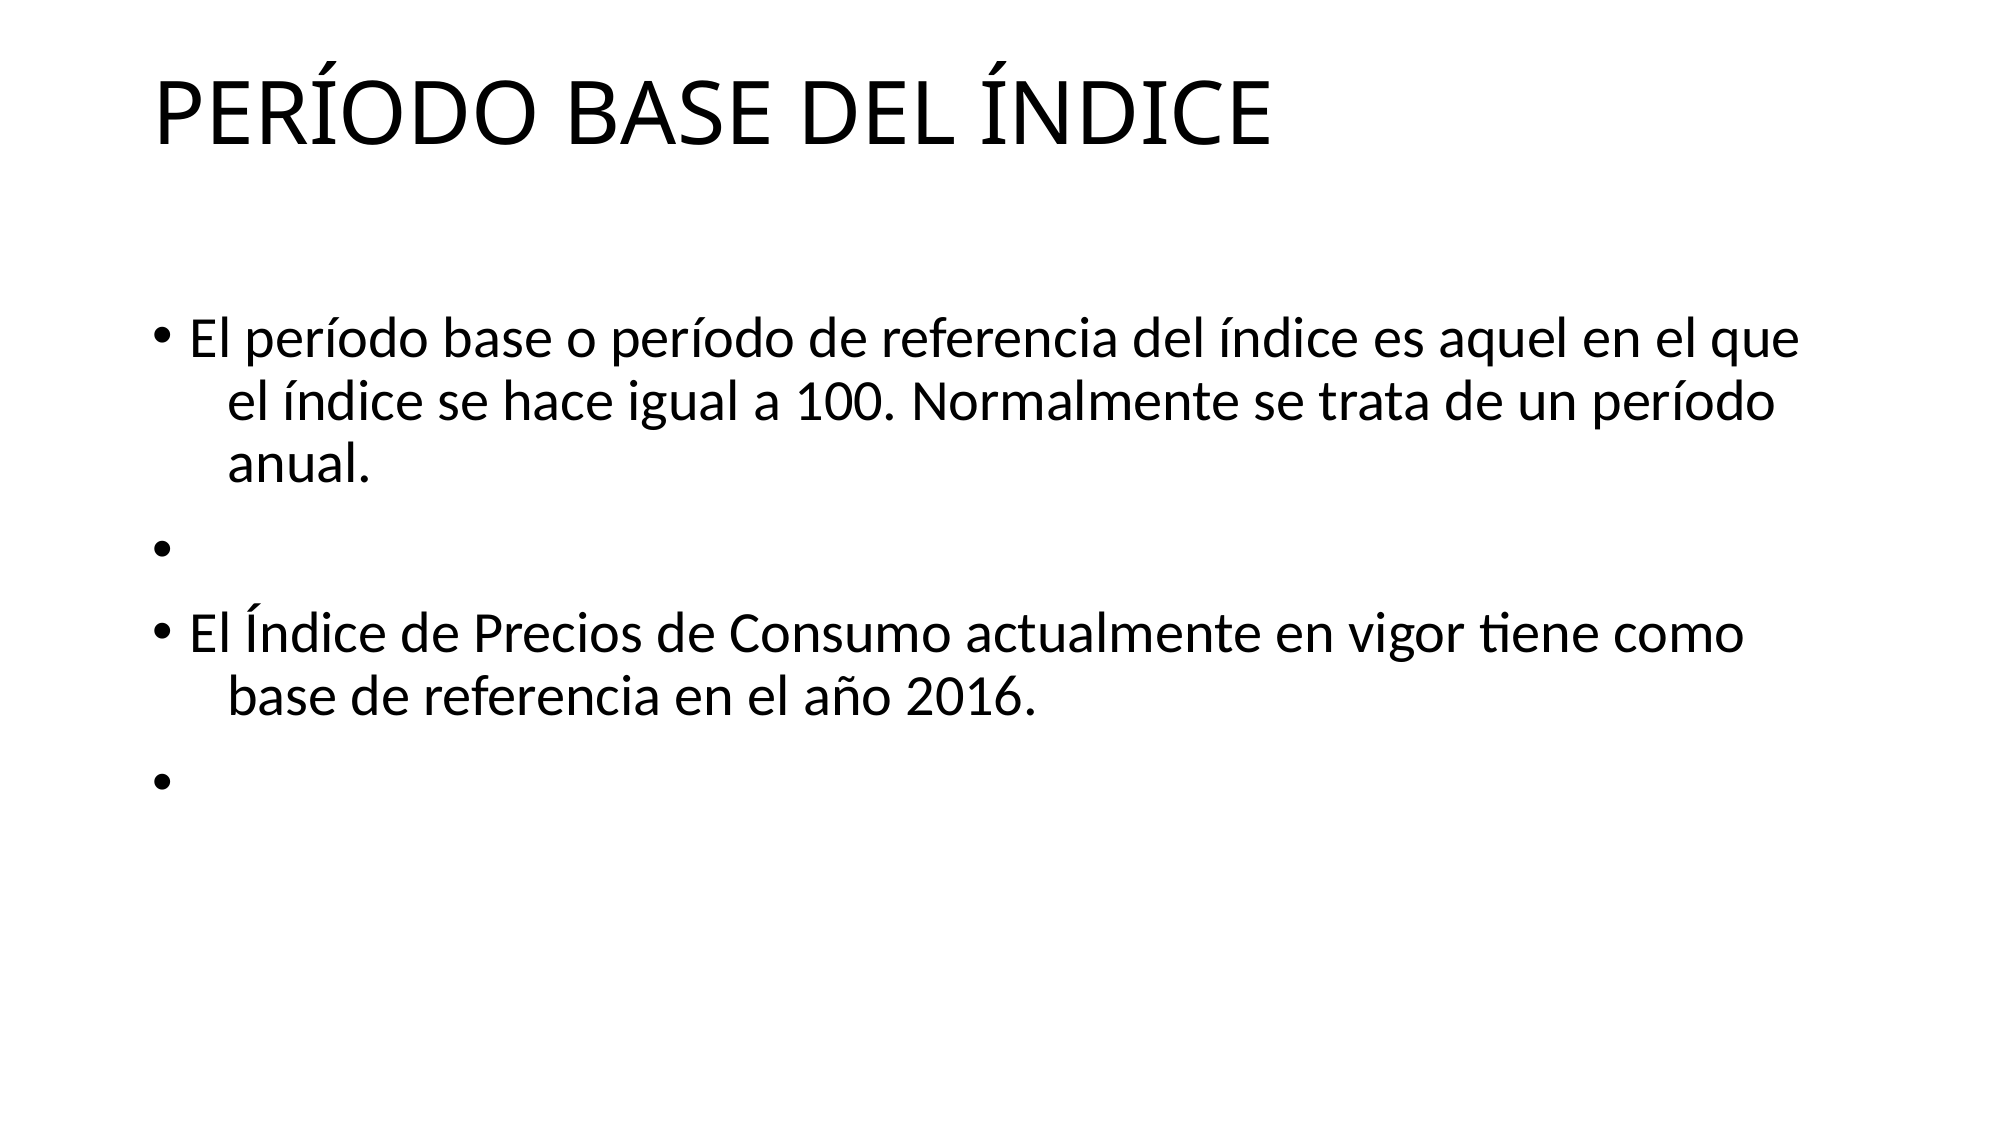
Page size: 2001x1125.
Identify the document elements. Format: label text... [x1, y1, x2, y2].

title PERÍODO BASE DEL ÍNDICE [137, 59, 1863, 278]
list El período base o período de referencia del índice es aquel en el que el índice se hace igual a 100. Normalmente se trata de un período anual. El Índice de Precios de Consumo actualmente en vigor tiene como base de referencia en el año 2016. [137, 299, 1863, 1014]
